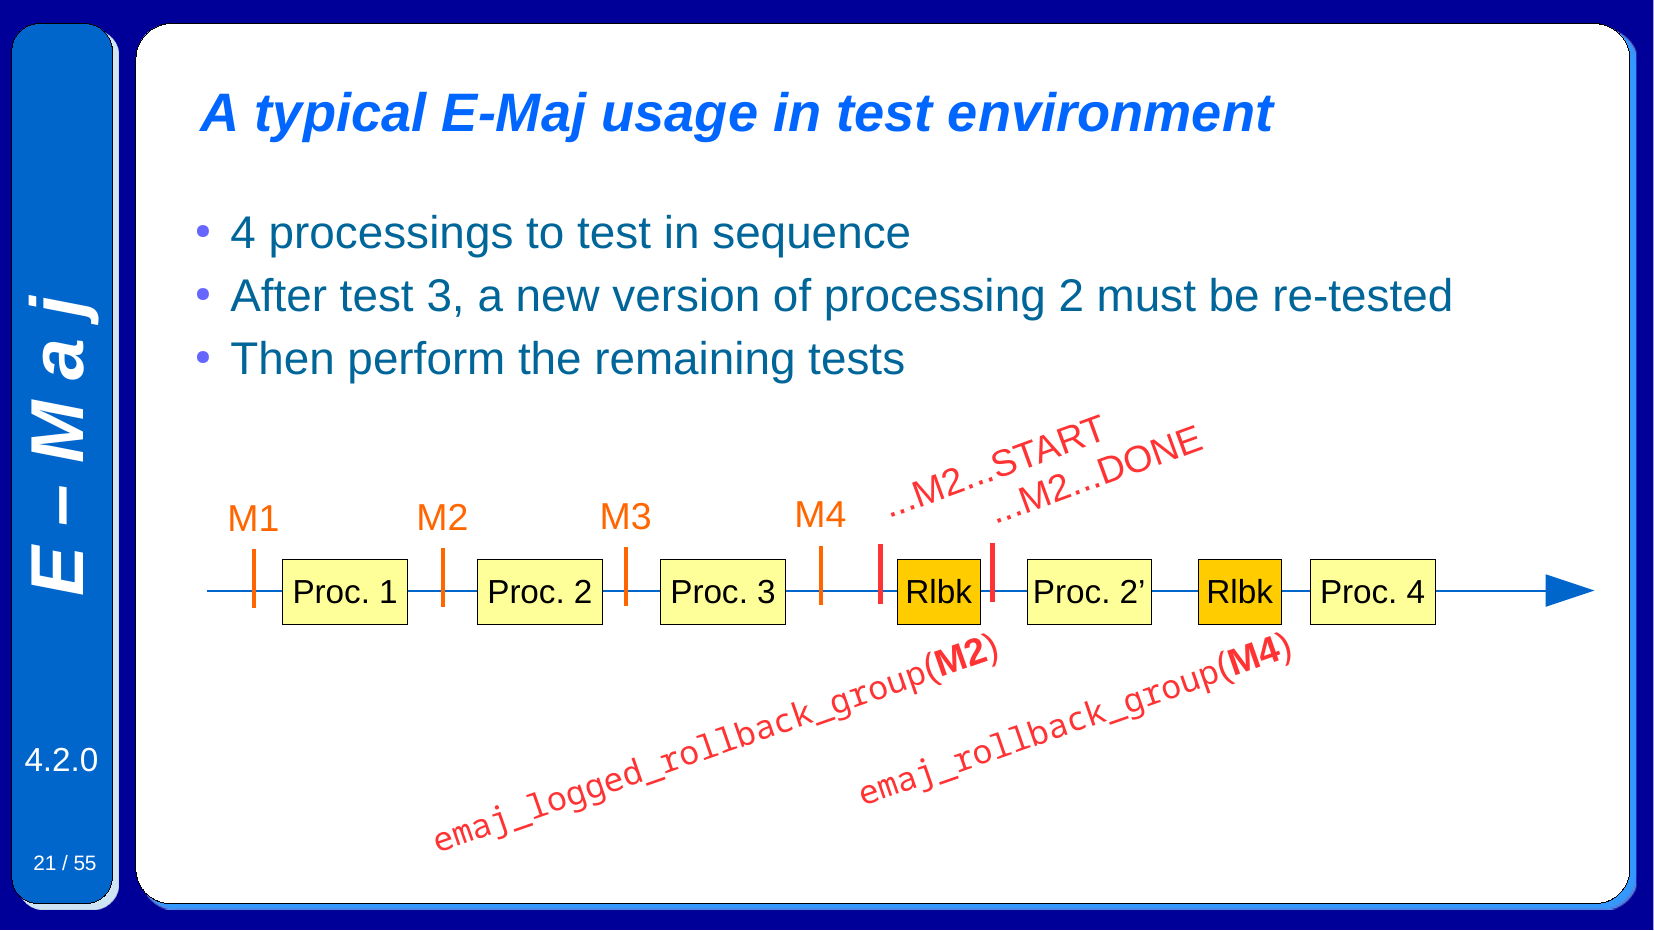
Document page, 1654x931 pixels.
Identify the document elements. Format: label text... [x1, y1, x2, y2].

text_box emaj_logged_rollback_group(M2) [409, 610, 1025, 884]
title A typical E-Maj usage in test environment [200, 34, 1575, 191]
text_box Proc. 1 [282, 559, 408, 625]
text_box Proc. 2’ [1027, 559, 1152, 625]
text_box Proc. 4 [1310, 559, 1436, 625]
text_box Proc. 3 [660, 559, 786, 625]
text_box M2 [401, 488, 484, 546]
text_box ...M2...START [860, 394, 1123, 539]
text_box Rlbk [897, 559, 981, 625]
text_box M1 [212, 490, 295, 547]
text_box M3 [584, 487, 667, 545]
text_box M4 [779, 486, 862, 544]
text_box Proc. 2 [477, 559, 603, 625]
text_box ...M2...DONE [967, 404, 1225, 545]
text_box Rlbk [1198, 559, 1282, 625]
list 4 processings to test in sequence After test 3, a new version of processing 2 must be re-tested Then perform the remaining tests [177, 206, 1587, 385]
text_box emaj_rollback_group(M4) [834, 609, 1318, 837]
